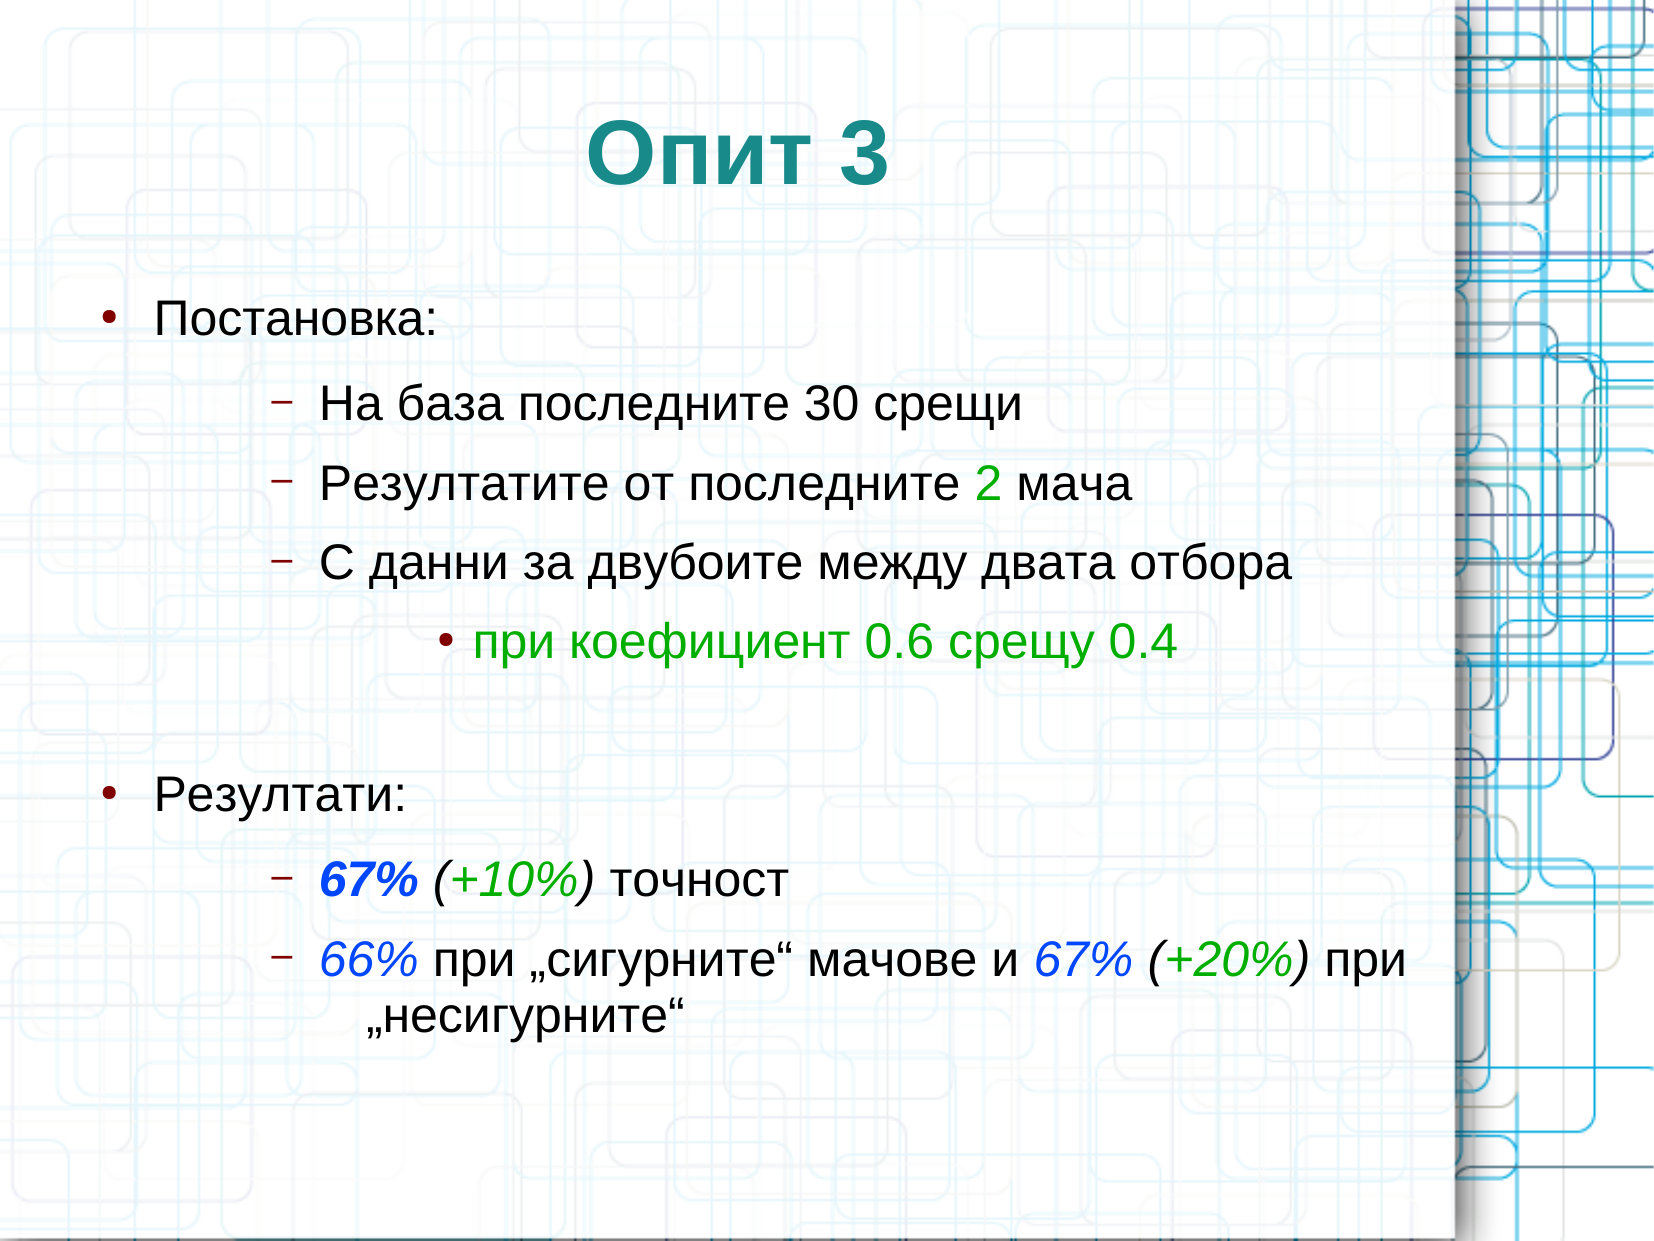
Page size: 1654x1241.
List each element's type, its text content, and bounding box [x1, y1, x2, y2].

picture [0, 0, 1654, 1241]
list Постановка: На база последните 30 срещи Резултатите от последните 2 мача С данни за двубоите между двата отбора при коефициент 0.6 срещу 0.4 Резултати: 67% (+10%) точност 66% при „сигурните“ мачове и 67% (+20%) при „несигурните“ [82, 290, 1418, 1043]
title Опит 3 [59, 49, 1418, 257]
